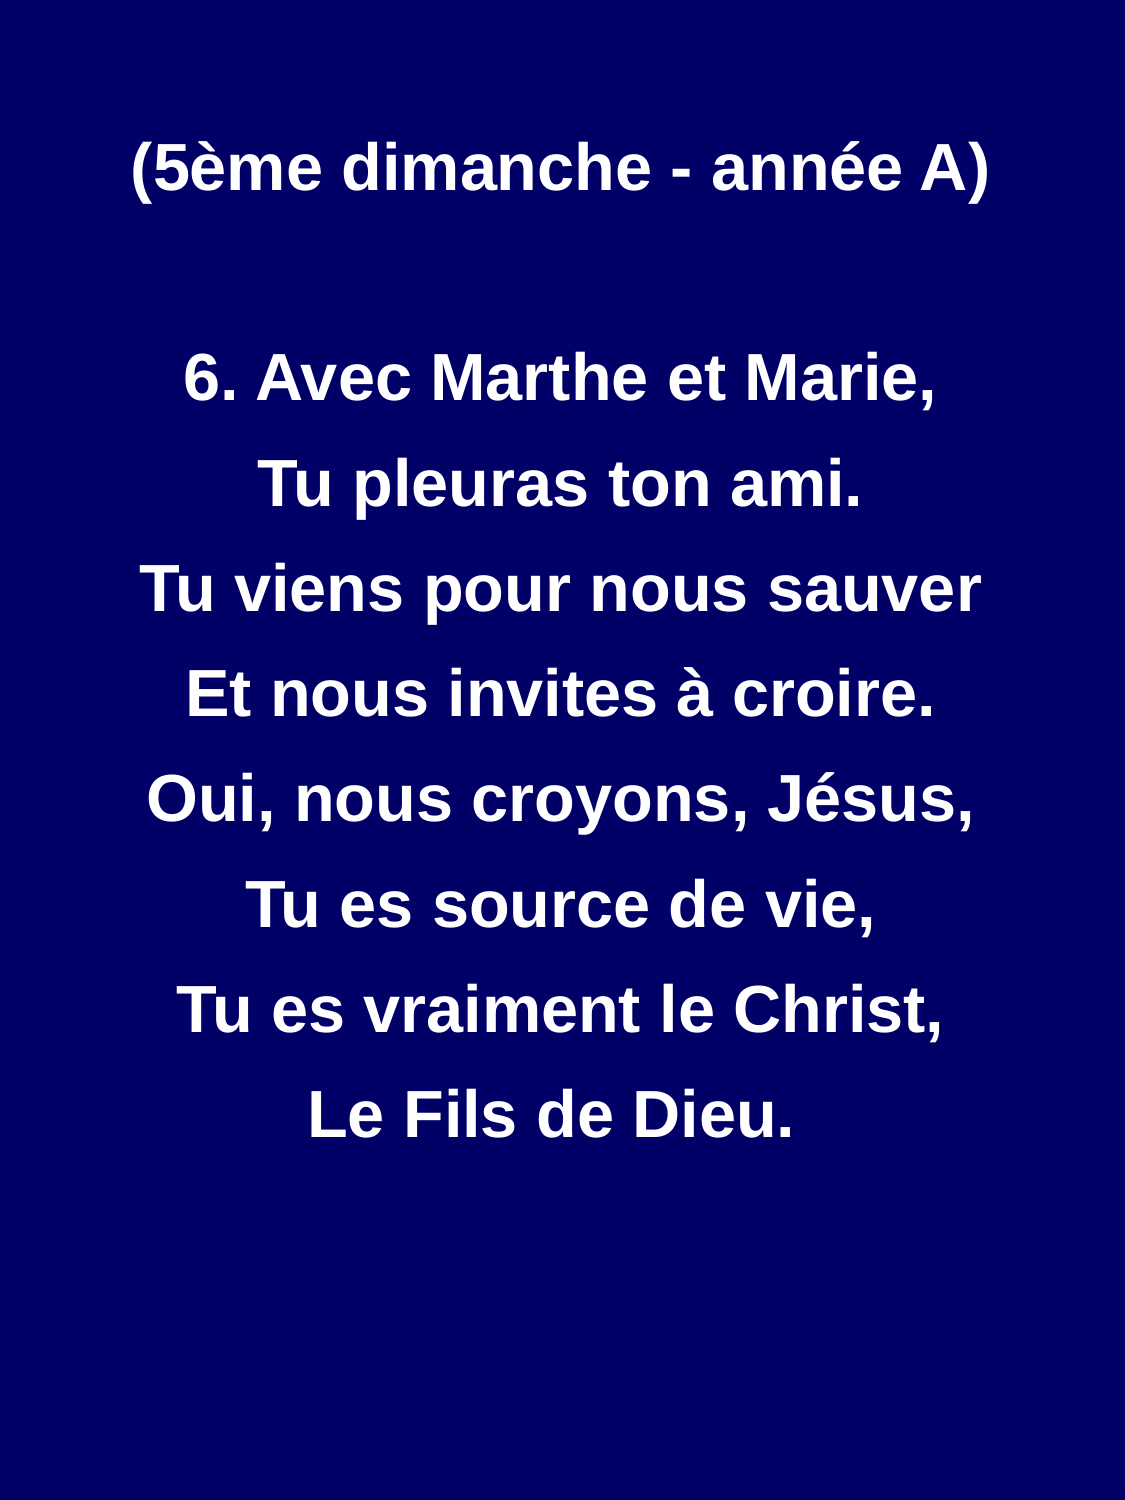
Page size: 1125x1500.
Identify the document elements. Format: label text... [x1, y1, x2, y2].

text_box (5ème dimanche - année A) 6. Avec Marthe et Marie, Tu pleuras ton ami. Tu viens pour nous sauver Et nous invites à croire. Oui, nous croyons, Jésus, Tu es source de vie, Tu es vraiment le Christ, Le Fils de Dieu. [11, 35, 1111, 1441]
